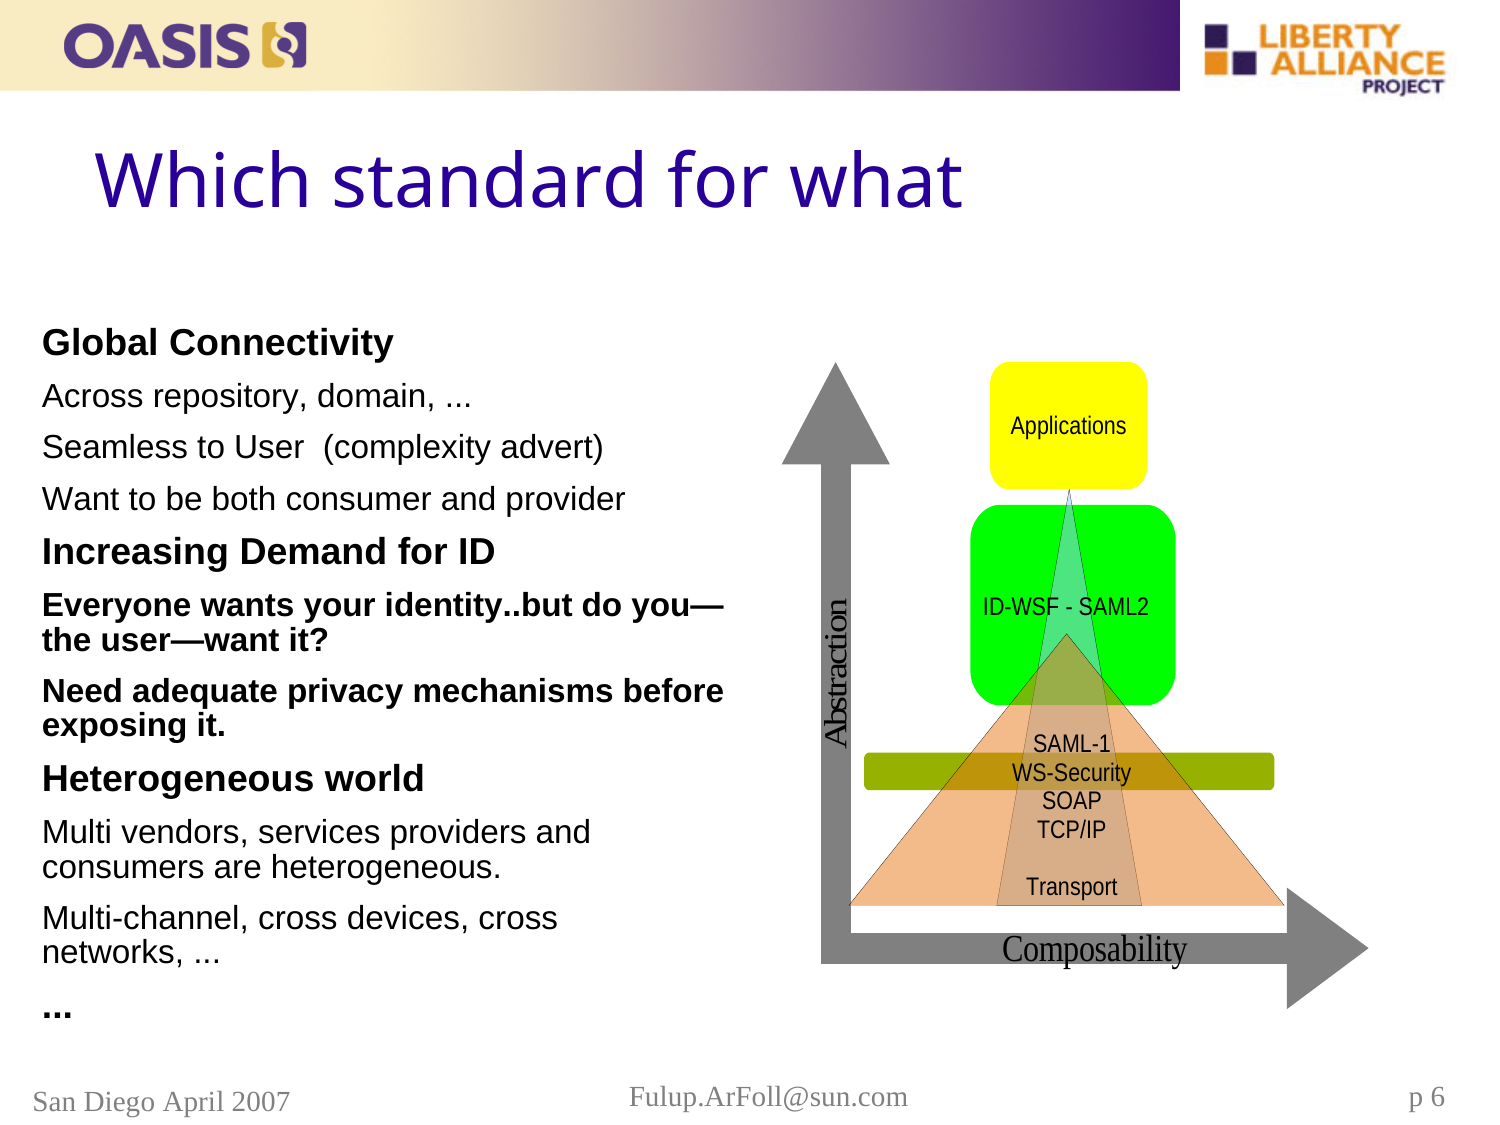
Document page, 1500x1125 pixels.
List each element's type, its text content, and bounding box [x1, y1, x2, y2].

picture [0, 0, 1500, 1125]
title Which standard for what [94, 92, 1245, 266]
list Global Connectivity Across repository, domain, ... Seamless to User (complexity advert) Want to be both consumer and provider Increasing Demand for ID Everyone wants your identity..but do you—the user—want it? Need adequate privacy mechanisms before exposing it. Heterogeneous world Multi vendors, services providers and consumers are heterogeneous. Multi-channel, cross devices, cross networks, ... ... [41, 266, 740, 1067]
